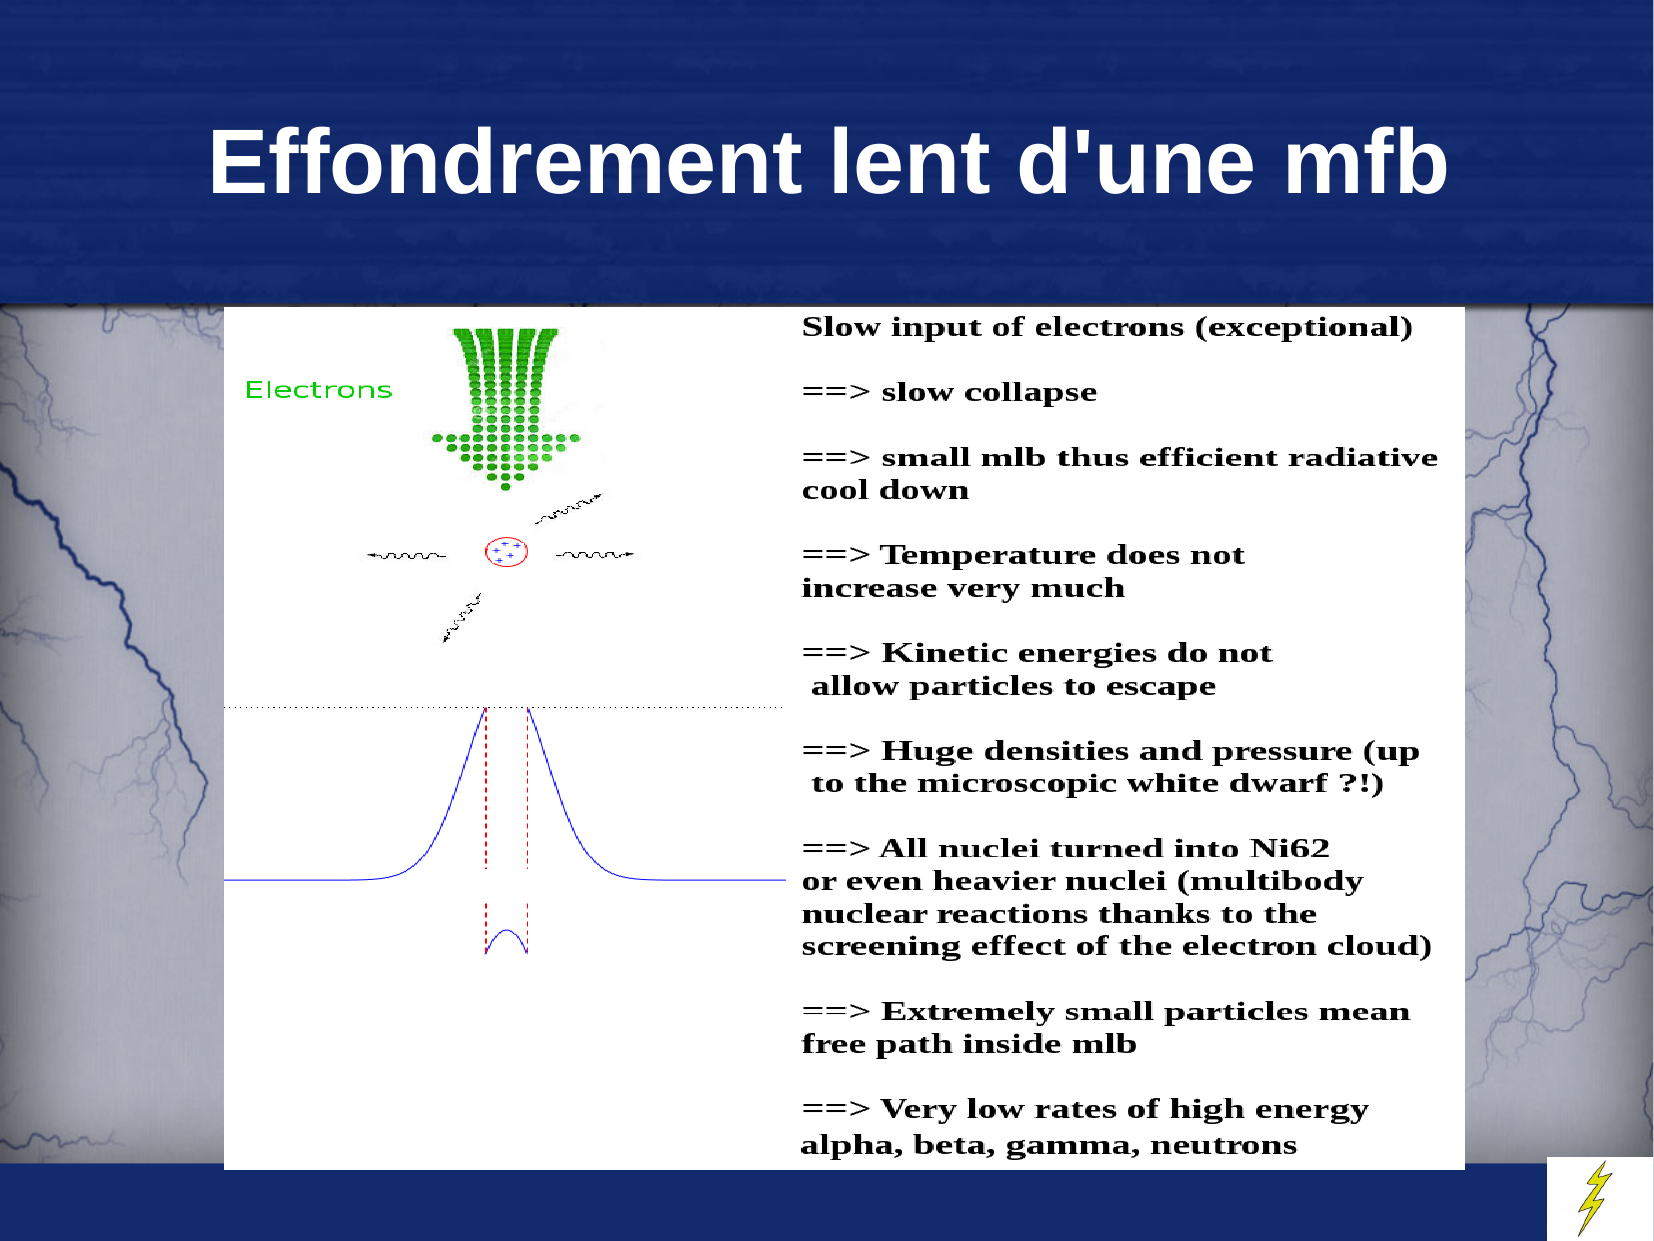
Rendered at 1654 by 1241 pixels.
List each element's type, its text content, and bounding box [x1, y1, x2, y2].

title Effondrement lent d'une mfb [165, 70, 1495, 252]
picture [0, 0, 1654, 1241]
